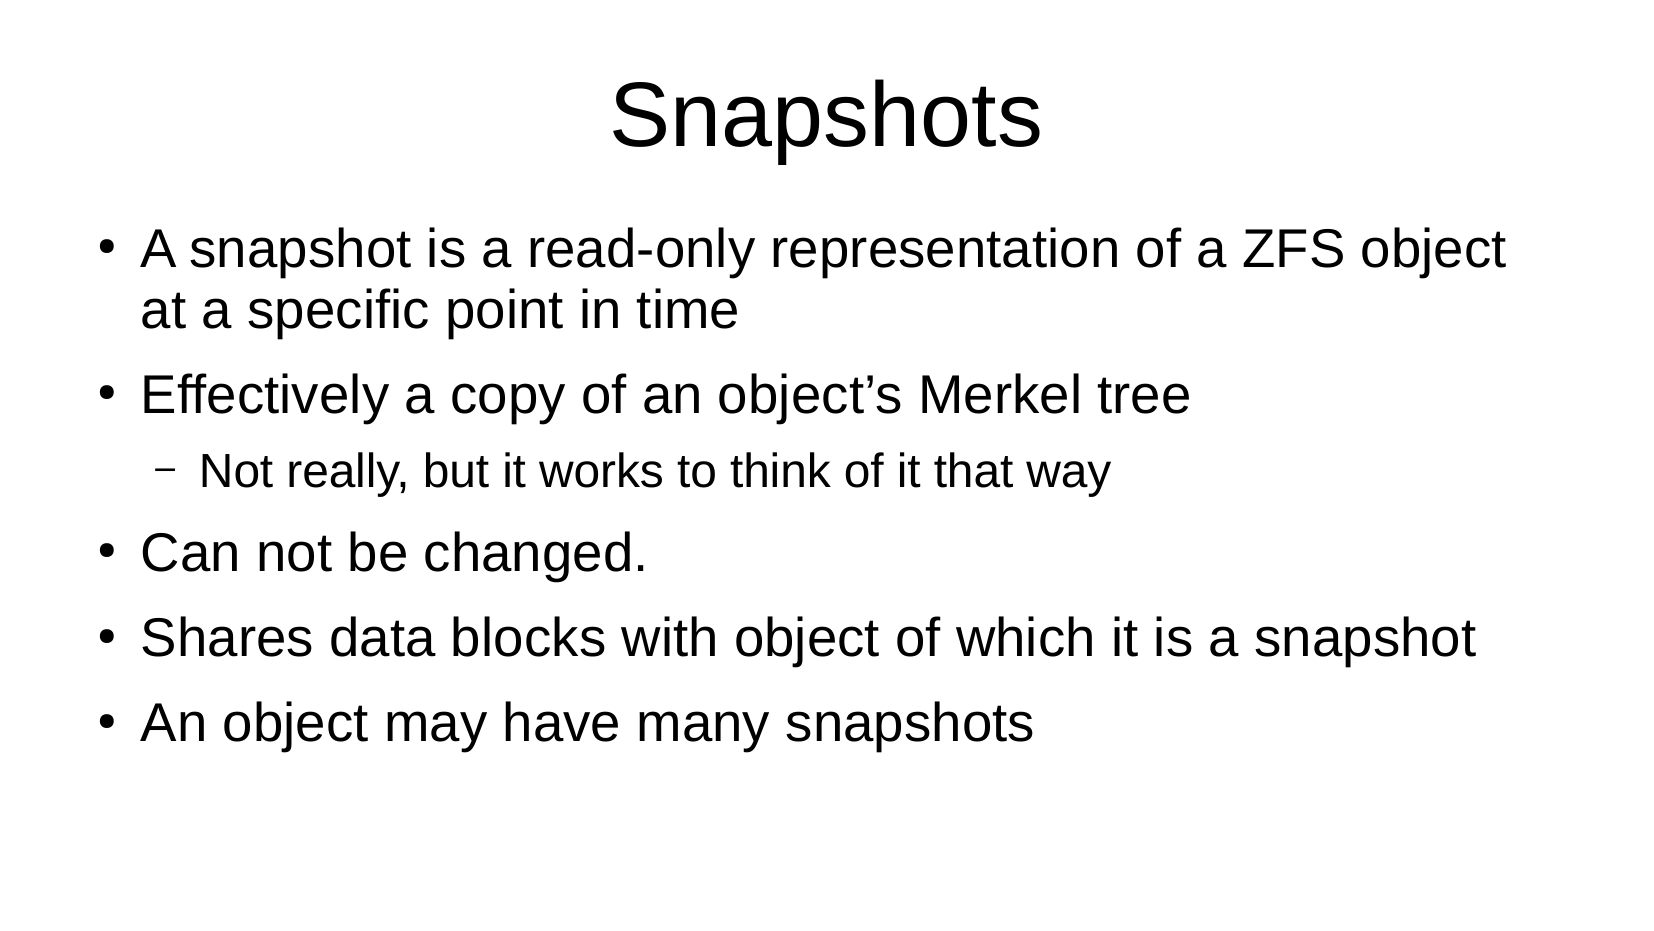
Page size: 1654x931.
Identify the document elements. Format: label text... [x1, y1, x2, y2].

title Snapshots [82, 37, 1571, 193]
list A snapshot is a read-only representation of a ZFS object at a specific point in time Effectively a copy of an object’s Merkel tree Not really, but it works to think of it that way Can not be changed. Shares data blocks with object of which it is a snapshot An object may have many snapshots [82, 217, 1571, 758]
